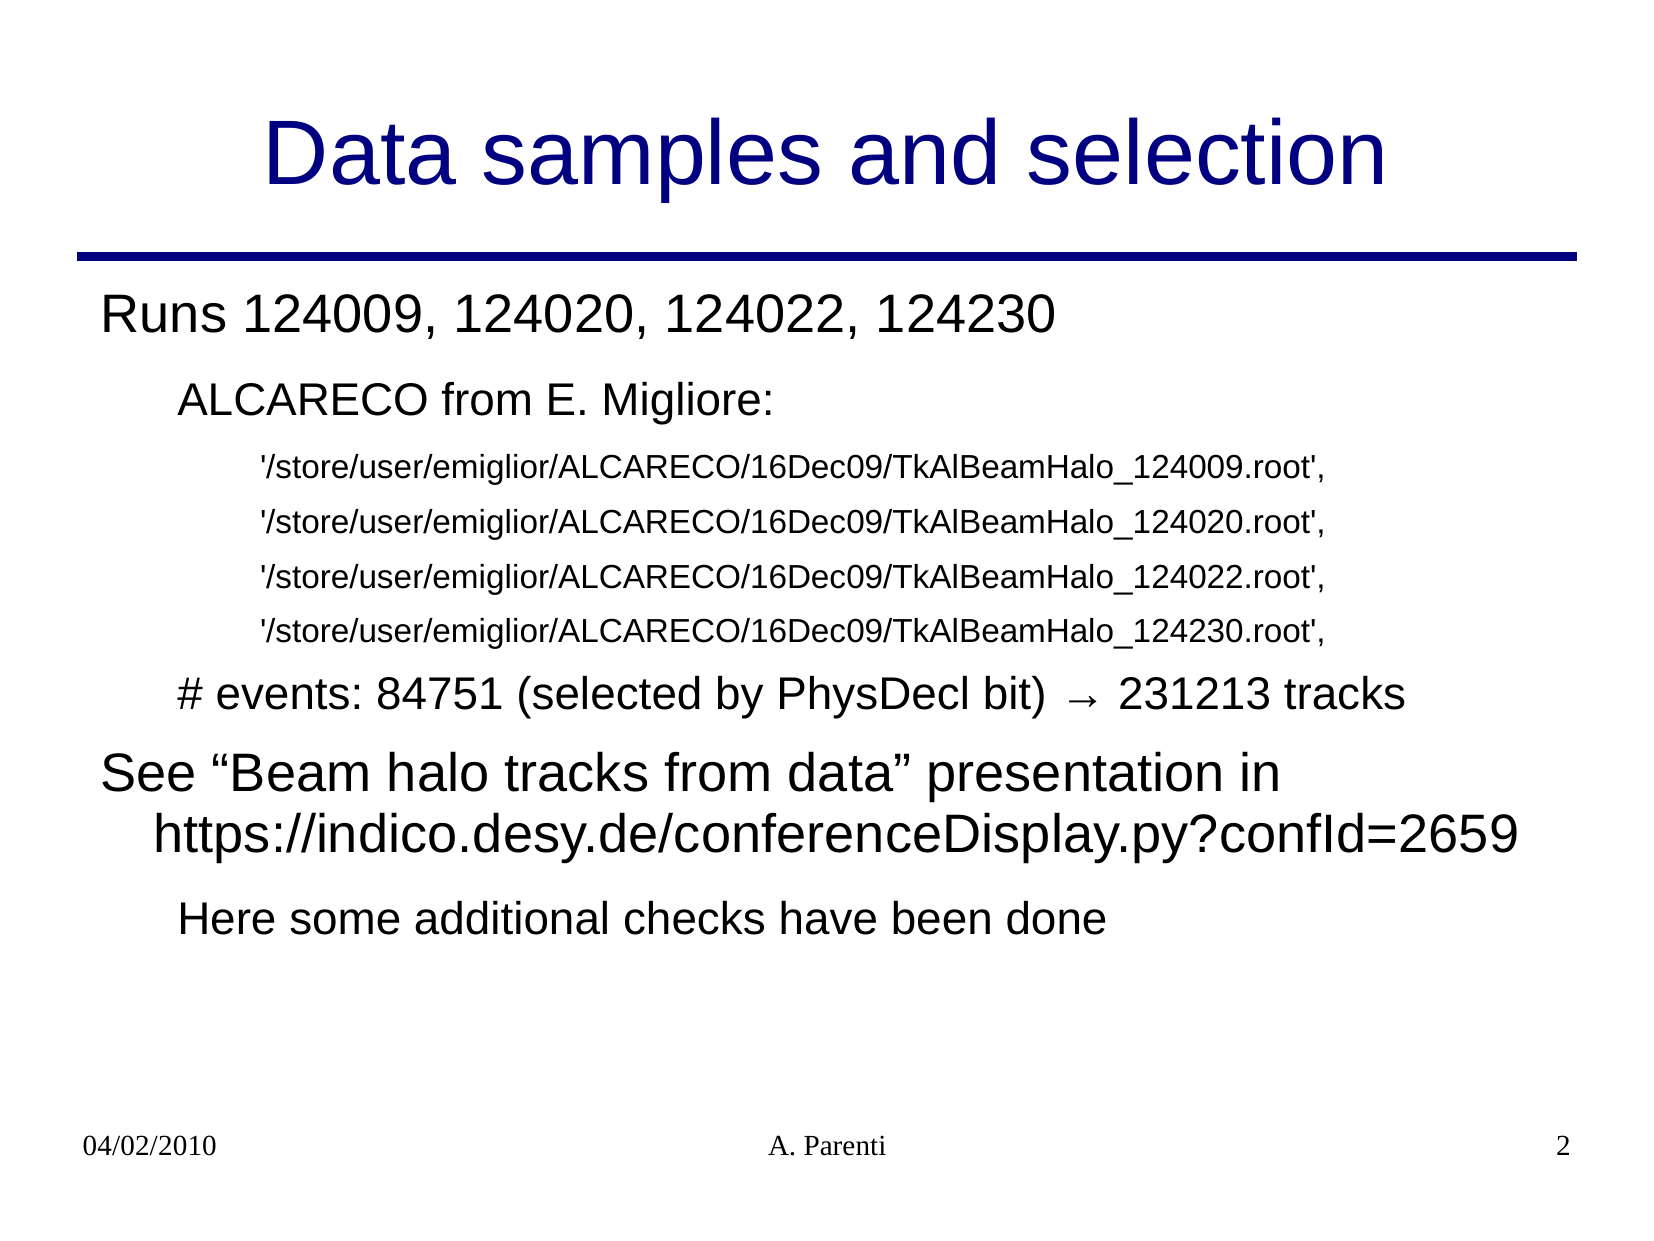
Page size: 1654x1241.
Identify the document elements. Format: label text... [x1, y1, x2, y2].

title Data samples and selection [82, 56, 1571, 250]
list Runs 124009, 124020, 124022, 124230 ALCARECO from E. Migliore: '/store/user/emiglior/ALCARECO/16Dec09/TkAlBeamHalo_124009.root', '/store/user/emiglior/ALCARECO/16Dec09/TkAlBeamHalo_124020.root', '/store/user/emiglior/ALCARECO/16Dec09/TkAlBeamHalo_124022.root', '/store/user/emiglior/ALCARECO/16Dec09/TkAlBeamHalo_124230.root', # events: 84751 (selected by PhysDecl bit) → 231213 tracks See “Beam halo tracks from data” presentation in https://indico.desy.de/conferenceDisplay.py?confId=2659 Here some additional checks have been done [82, 283, 1571, 1088]
